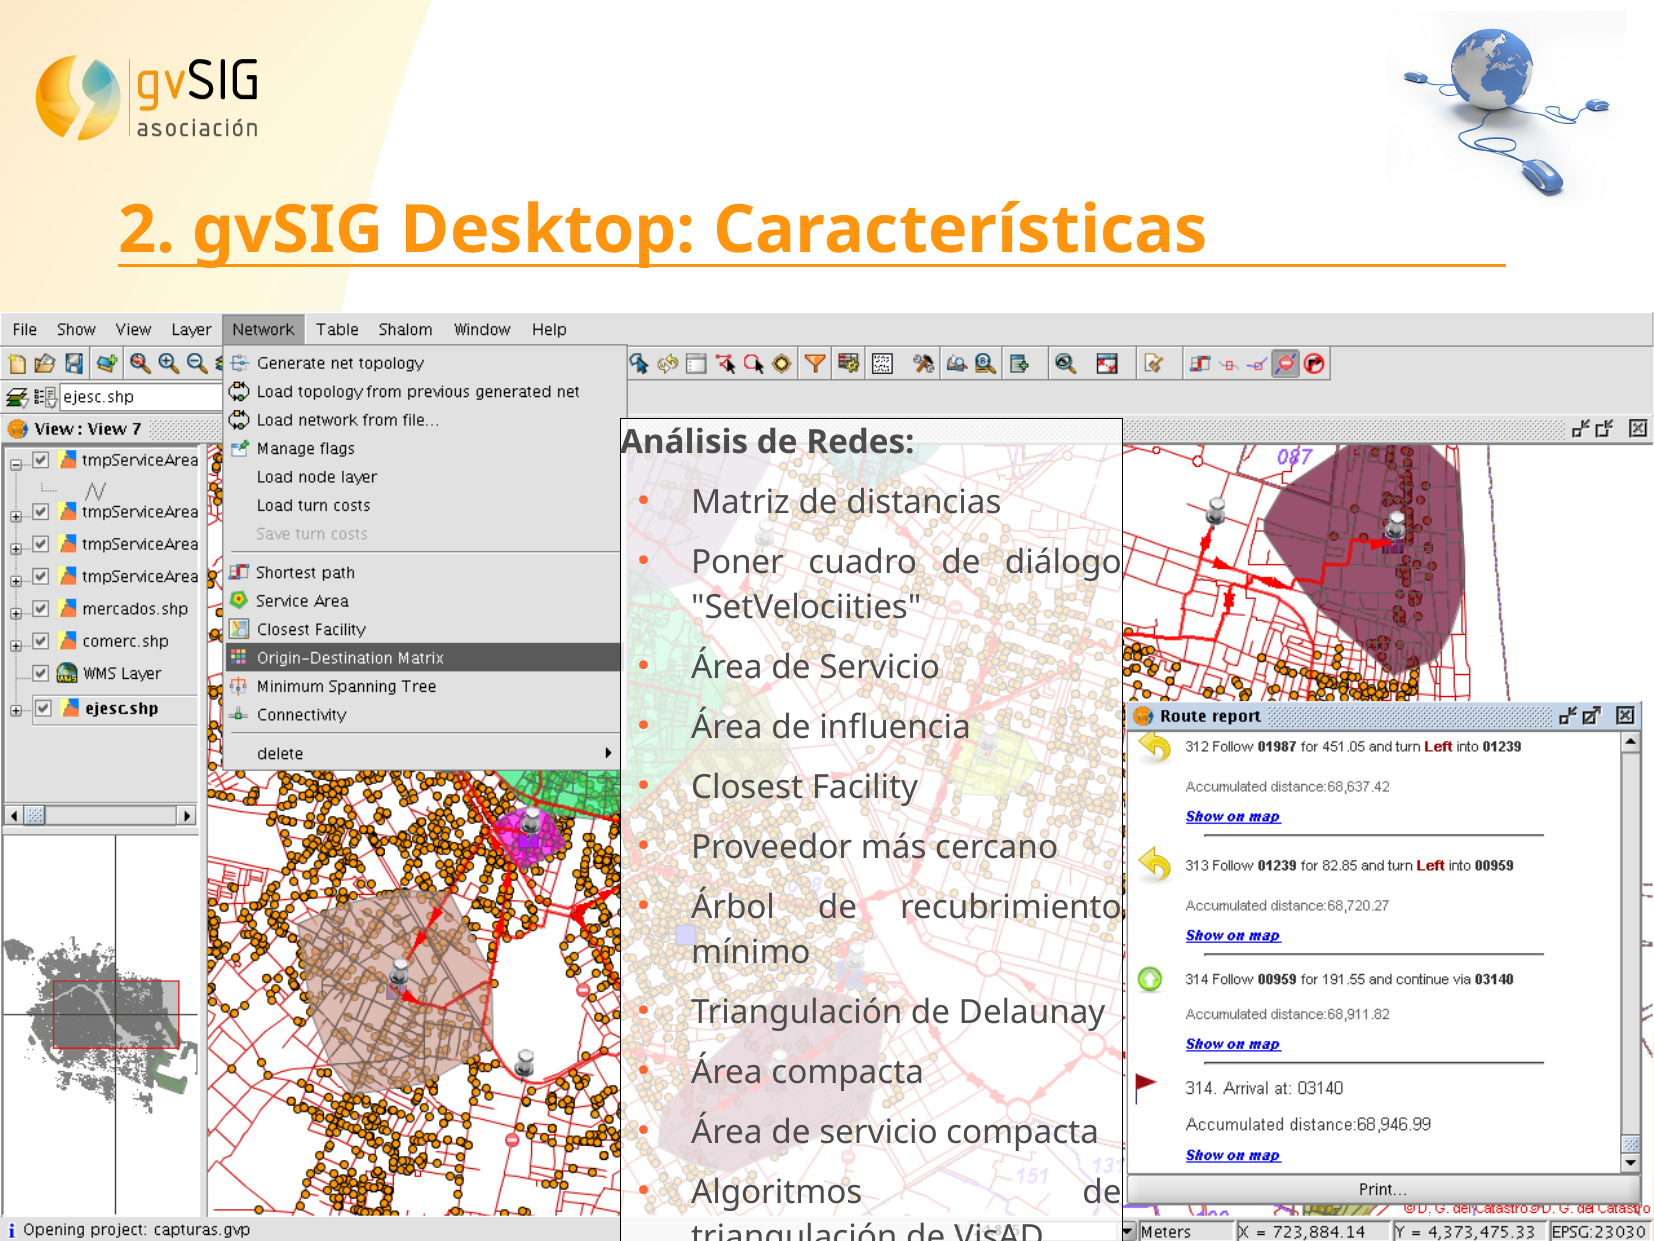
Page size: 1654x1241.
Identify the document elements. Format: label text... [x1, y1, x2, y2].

picture [0, 0, 1654, 1241]
list Análisis de Redes: Matriz de distancias Poner cuadro de diálogo "SetVelociities" Área de Servicio Área de influencia Closest Facility Proveedor más cercano Árbol de recubrimiento mínimo Triangulación de Delaunay Área compacta Área de servicio compacta Algoritmos de triangulación de VisAD Polígonos de Thiessen [620, 418, 1123, 1241]
title 2. gvSIG Desktop: Características [118, 177, 1607, 276]
